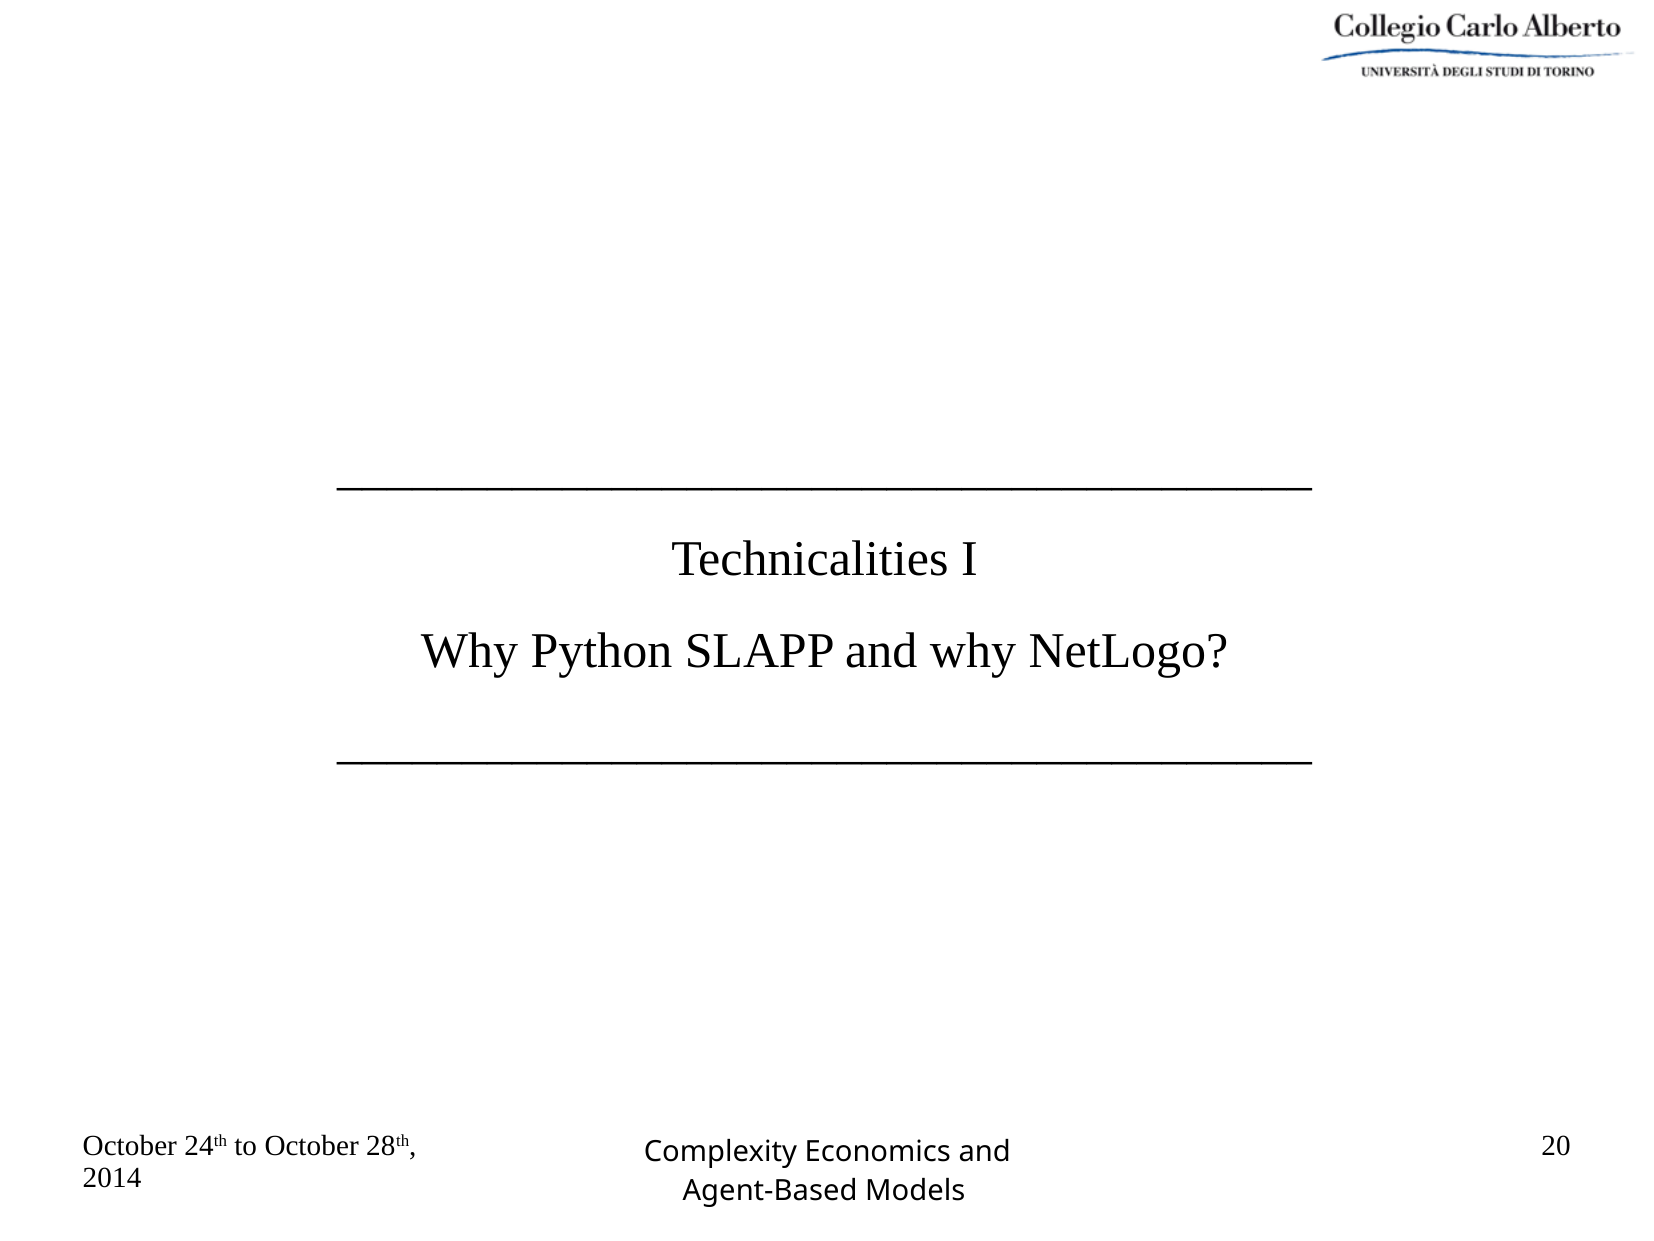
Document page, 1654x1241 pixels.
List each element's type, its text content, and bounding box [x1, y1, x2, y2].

picture [1312, 0, 1645, 92]
text_box _______________________________________ Technicalities I Why Python SLAPP and why NetLogo? _______________________________________ [290, 426, 1341, 777]
